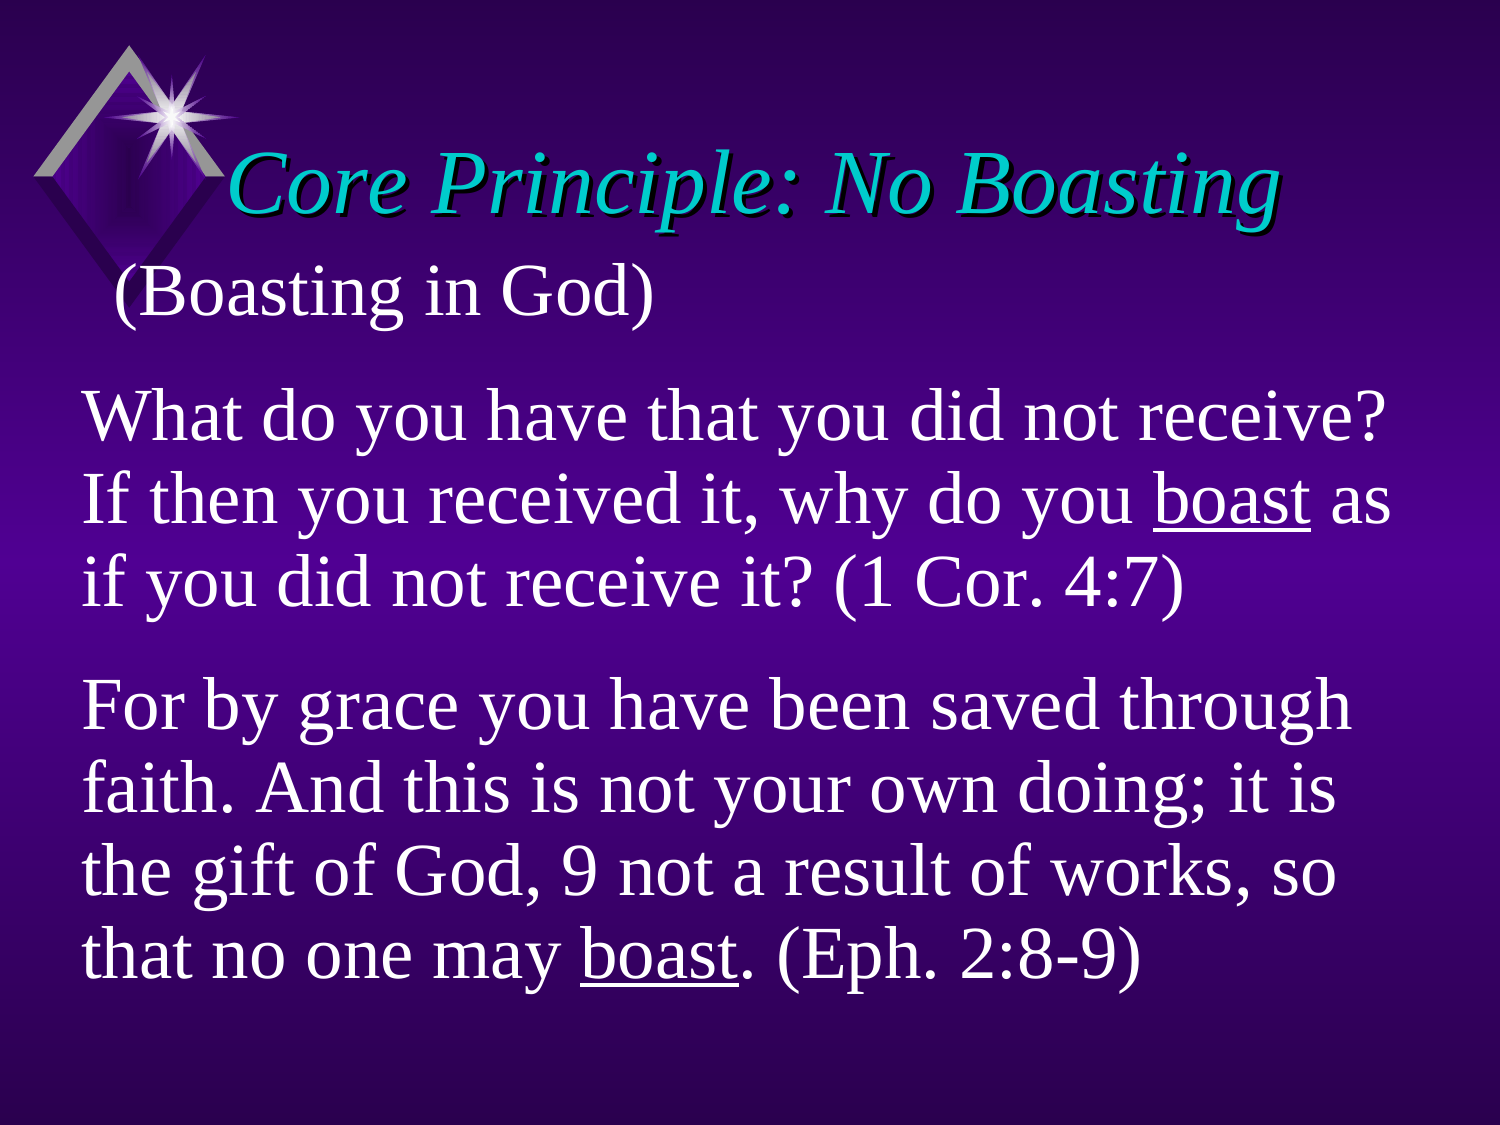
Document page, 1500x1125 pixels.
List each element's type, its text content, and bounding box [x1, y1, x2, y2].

text_box (Boasting in God) [99, 241, 1186, 340]
title Core Principle: No Boasting [224, 65, 1388, 301]
text_box What do you have that you did not receive? If then you received it, why do you boast as if you did not receive it? (1 Cor. 4:7) [66, 366, 1423, 630]
text_box For by grace you have been saved through faith. And this is not your own doing; it is the gift of God, 9 not a result of works, so that no one may boast. (Eph. 2:8-9) [66, 655, 1423, 1027]
